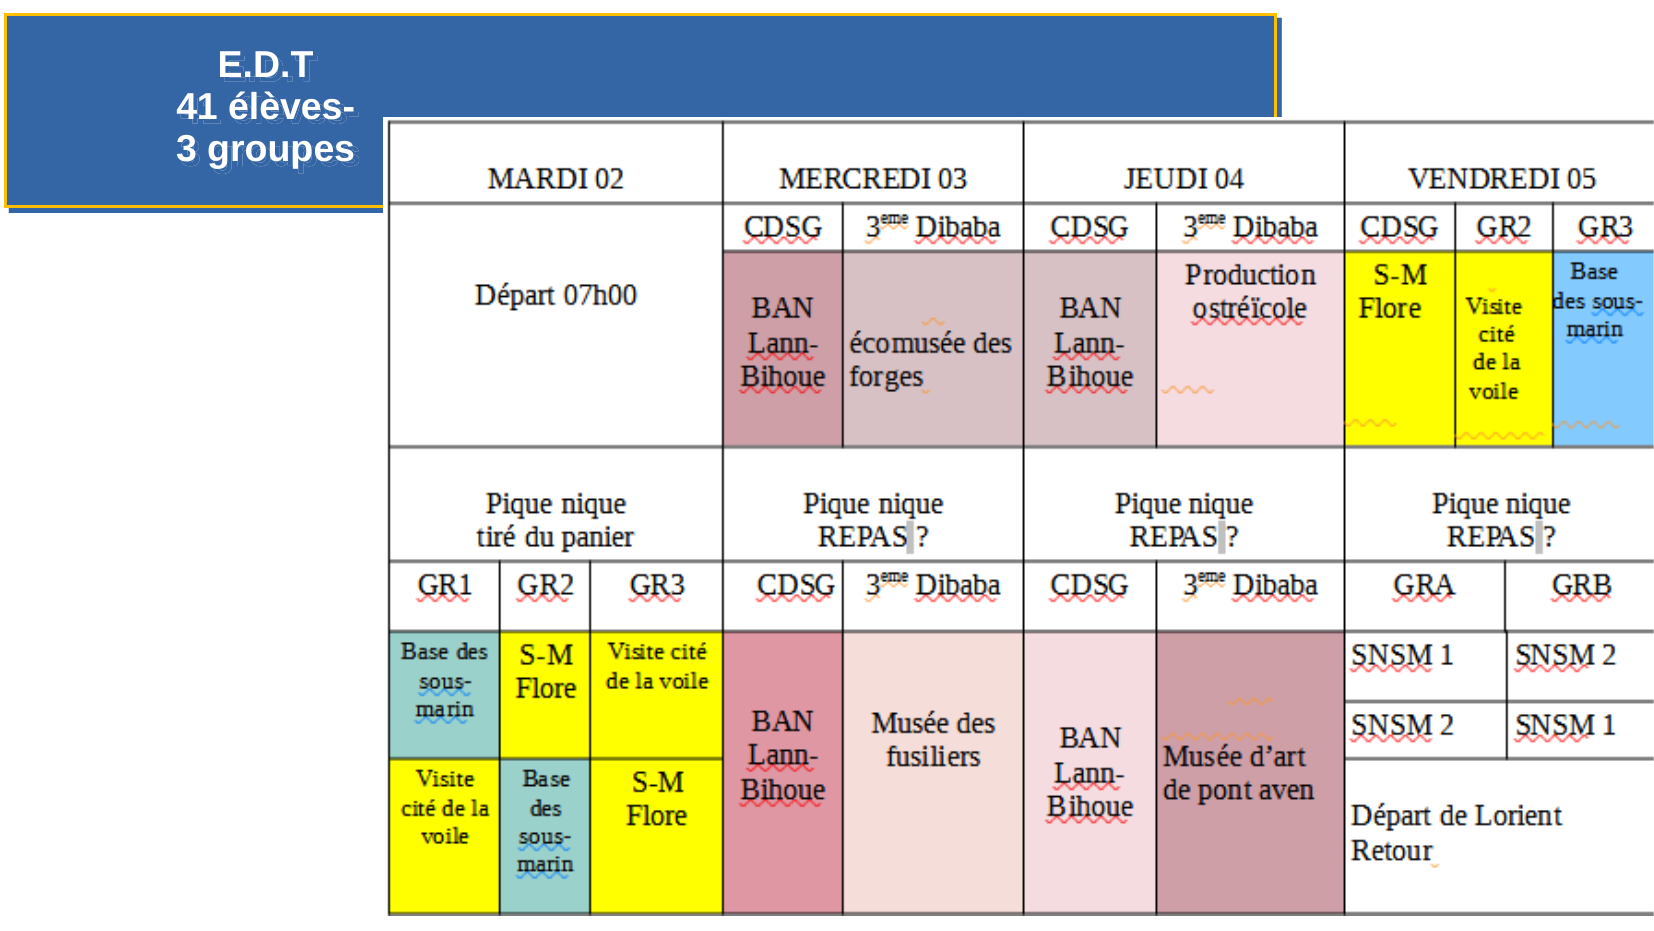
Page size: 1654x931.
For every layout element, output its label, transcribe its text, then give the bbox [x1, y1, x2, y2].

picture [383, 117, 1654, 916]
text_box E.D.T 41 élèves- 3 groupes [147, 36, 384, 220]
